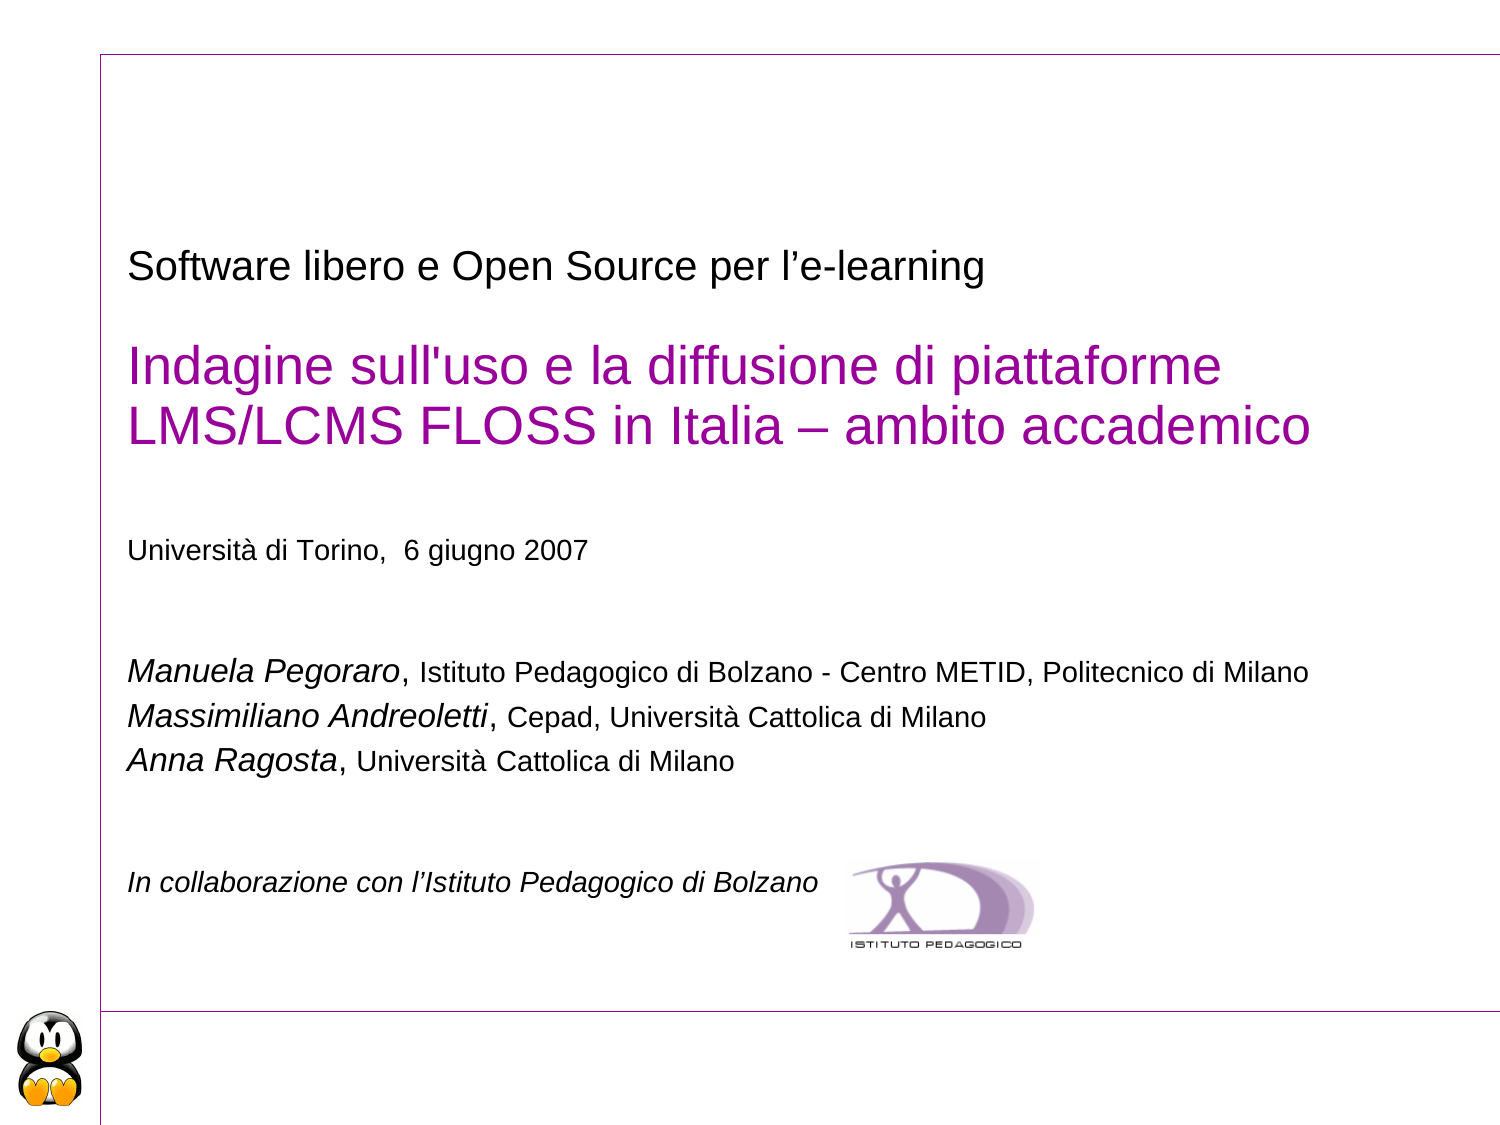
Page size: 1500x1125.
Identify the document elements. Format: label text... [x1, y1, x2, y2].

text_box Software libero e Open Source per l’e-learning Indagine sull'uso e la diffusione di piattaforme LMS/LCMS FLOSS in Italia – ambito accademico Università di Torino, 6 giugno 2007 Manuela Pegoraro, Istituto Pedagogico di Bolzano - Centro METID, Politecnico di Milano Massimiliano Andreoletti, Cepad, Università Cattolica di Milano Anna Ragosta, Università Cattolica di Milano In collaborazione con l’Istituto Pedagogico di Bolzano [112, 243, 1500, 907]
picture [17, 1011, 82, 1106]
picture [844, 859, 1040, 953]
